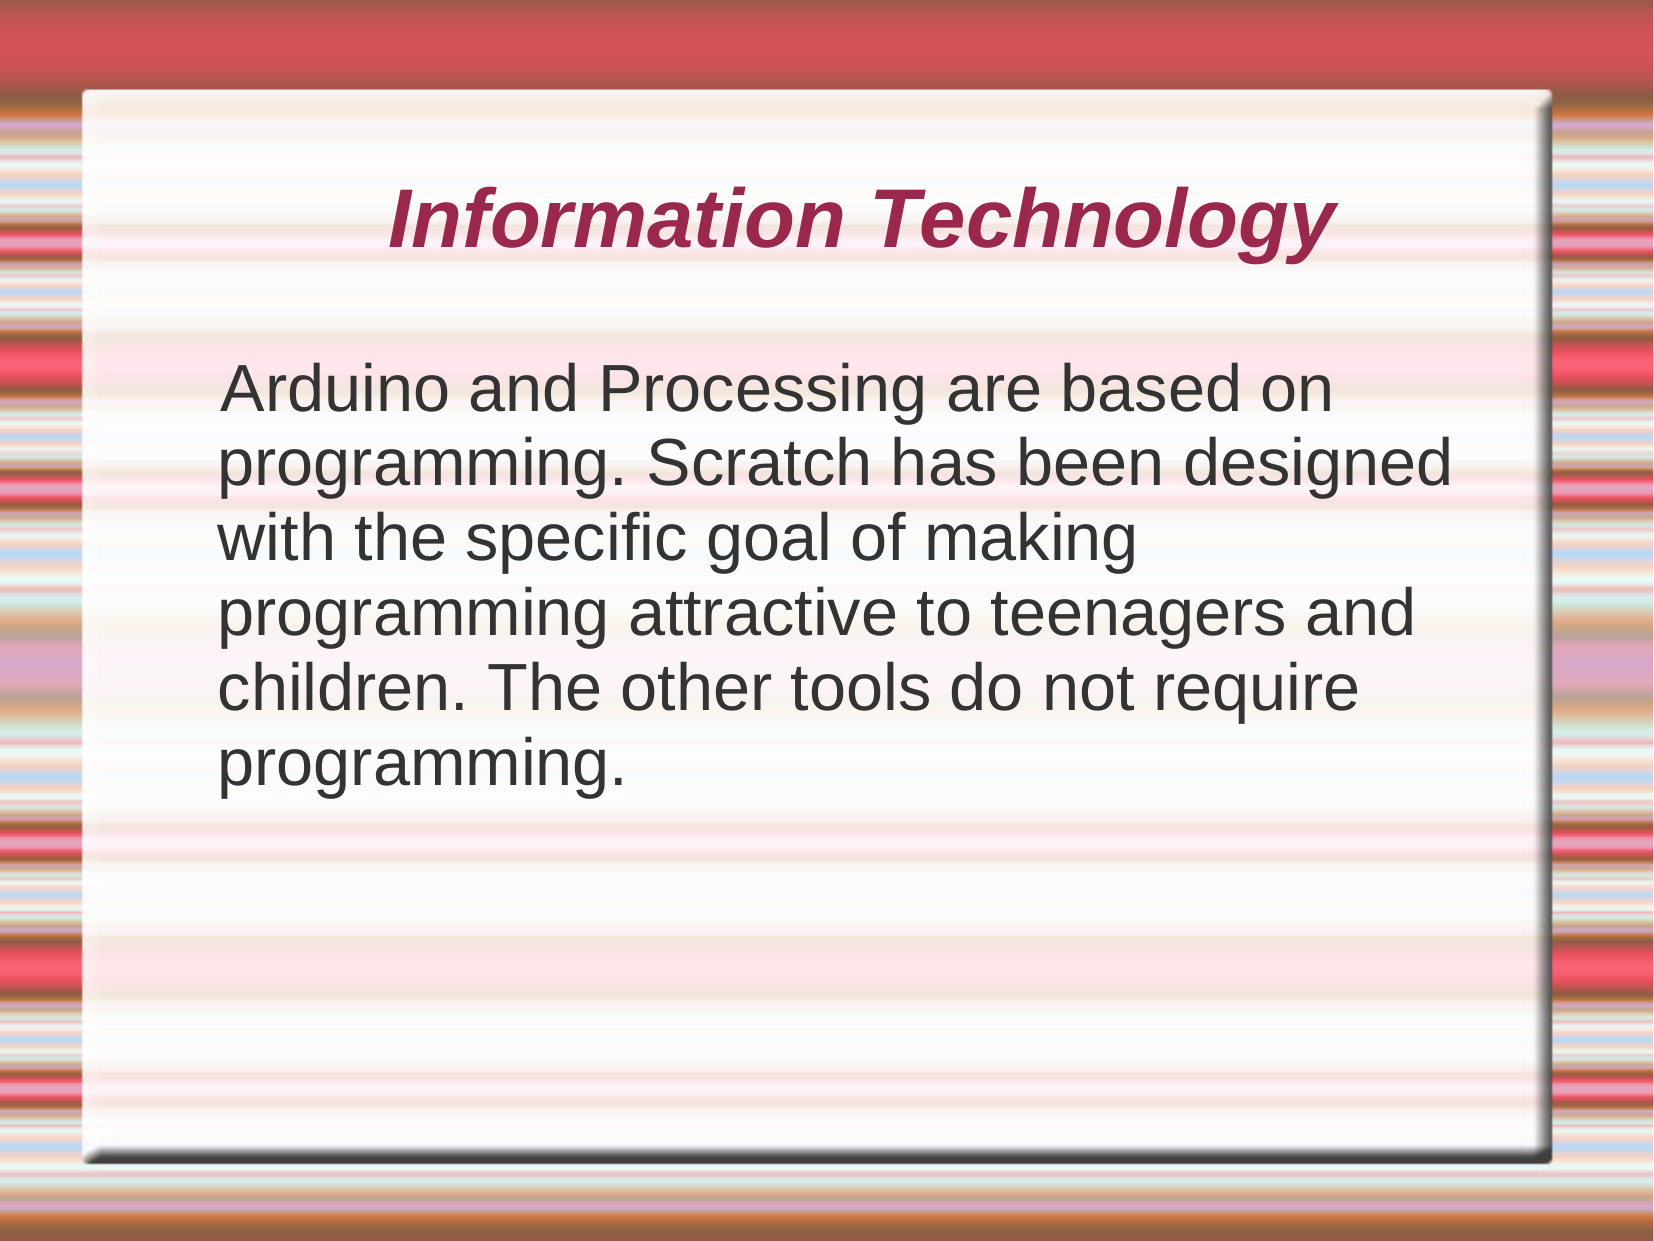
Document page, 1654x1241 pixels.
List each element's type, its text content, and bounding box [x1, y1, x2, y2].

picture [0, 0, 1654, 1241]
title Information Technology [121, 114, 1534, 322]
list Arduino and Processing are based on programming. Scratch has been designed with the specific goal of making programming attractive to teenagers and children. The other tools do not require programming. [134, 350, 1516, 1133]
